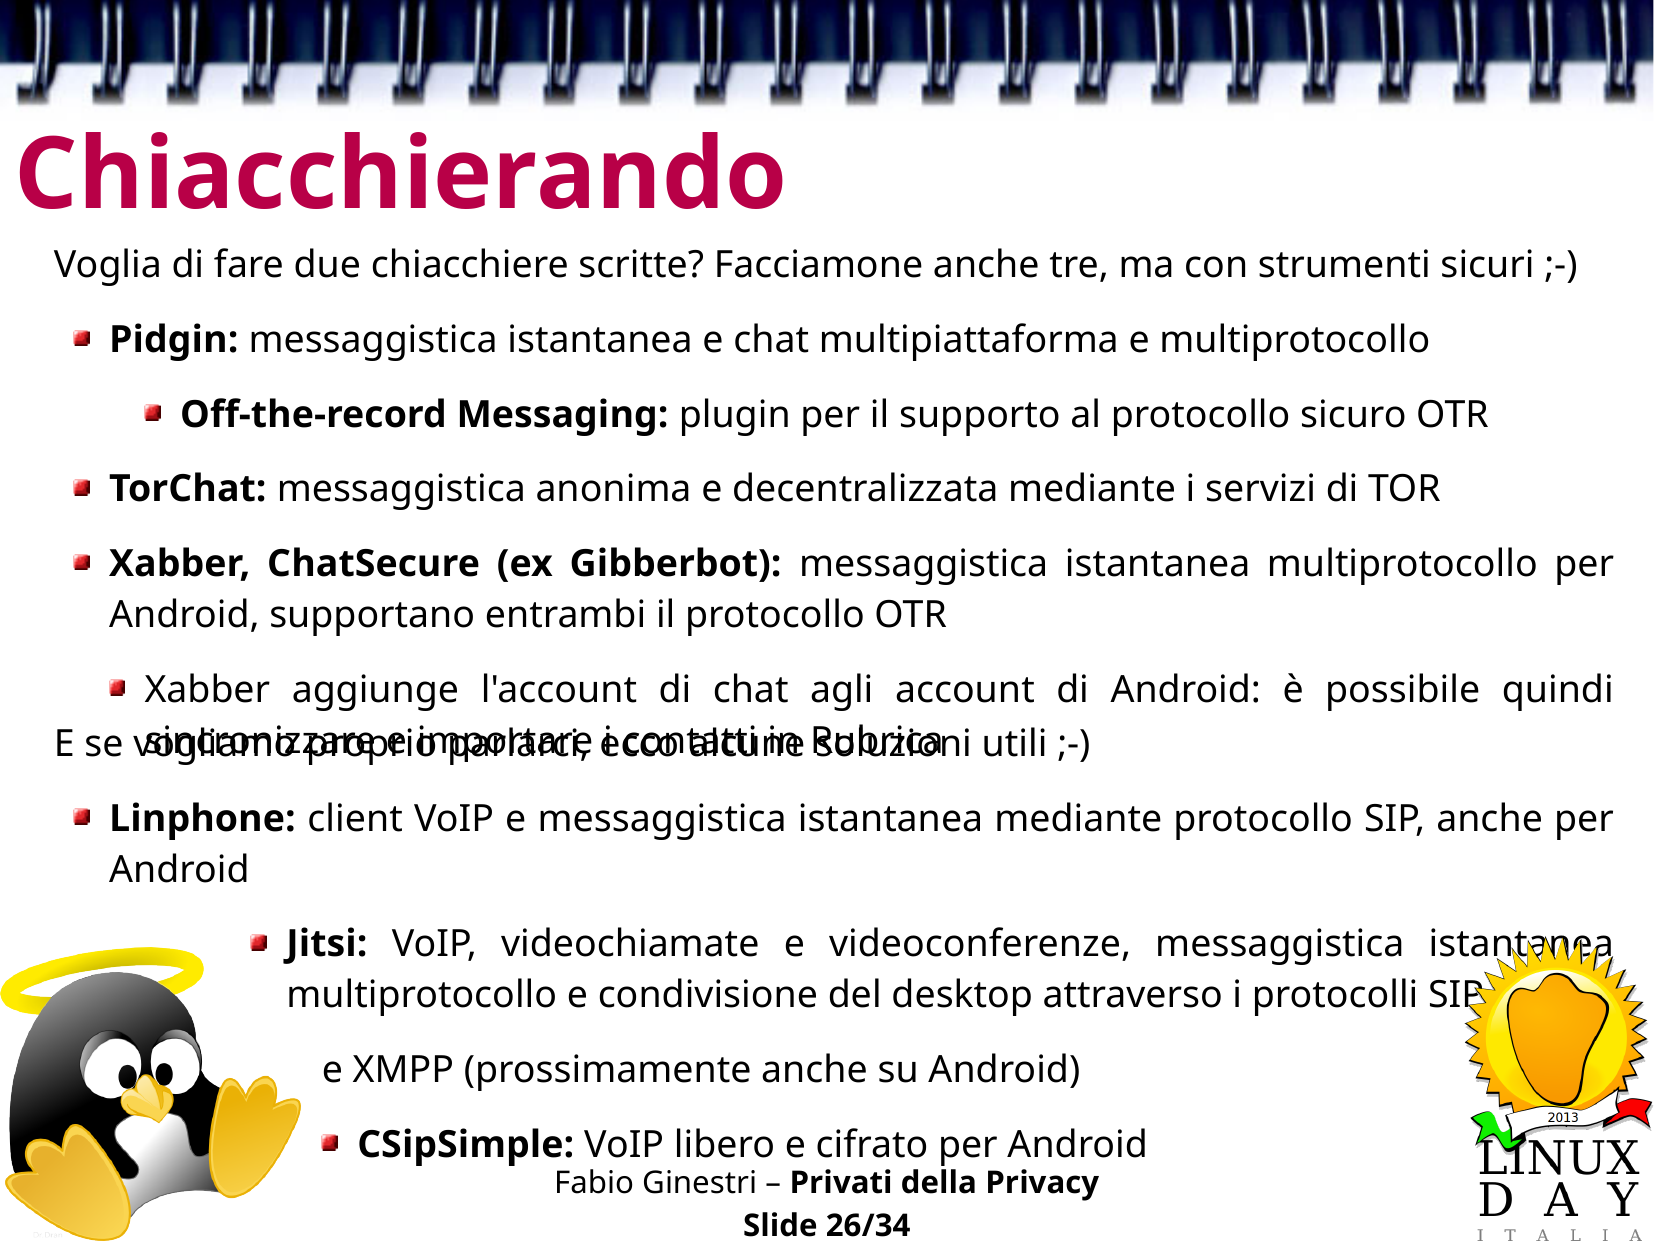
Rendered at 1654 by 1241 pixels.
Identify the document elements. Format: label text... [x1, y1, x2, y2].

picture [1464, 935, 1654, 1241]
text_box Chiacchierando [0, 94, 780, 226]
picture [0, 947, 301, 1241]
text_box Voglia di fare due chiacchiere scritte? Facciamone anche tre, ma con strumenti sicuri ;-) Pidgin: messaggistica istantanea e chat multipiattaforma e multiprotocollo Off-the-record Messaging: plugin per il supporto al protocollo sicuro OTR TorChat: messaggistica anonima e decentralizzata mediante i servizi di TOR Xabber, ChatSecure (ex Gibberbot): messaggistica istantanea multiprotocollo per Android, supportano entrambi il protocollo OTR Xabber aggiunge l'account di chat agli account di Android: è possibile quindi sincronizzare e importare i contatti in Rubrica [23, 230, 1630, 709]
text_box Fabio Ginestri – Privati della Privacy Slide <numero>/34 [550, 1152, 1104, 1241]
picture [321, 1134, 338, 1151]
picture [0, 0, 1654, 121]
text_box E se vogliamo proprio parlarci, ecco alcune soluzioni utili ;-) Linphone: client VoIP e messaggistica istantanea mediante protocollo SIP, anche per Android Jitsi: VoIP, videochiamate e videoconferenze, messaggistica istantanea multiprotocollo e condivisione del desktop attraverso i protocolli SIP e XMPP (prossimamente anche su Android) CSipSimple: VoIP libero e cifrato per Android [23, 709, 1630, 1123]
